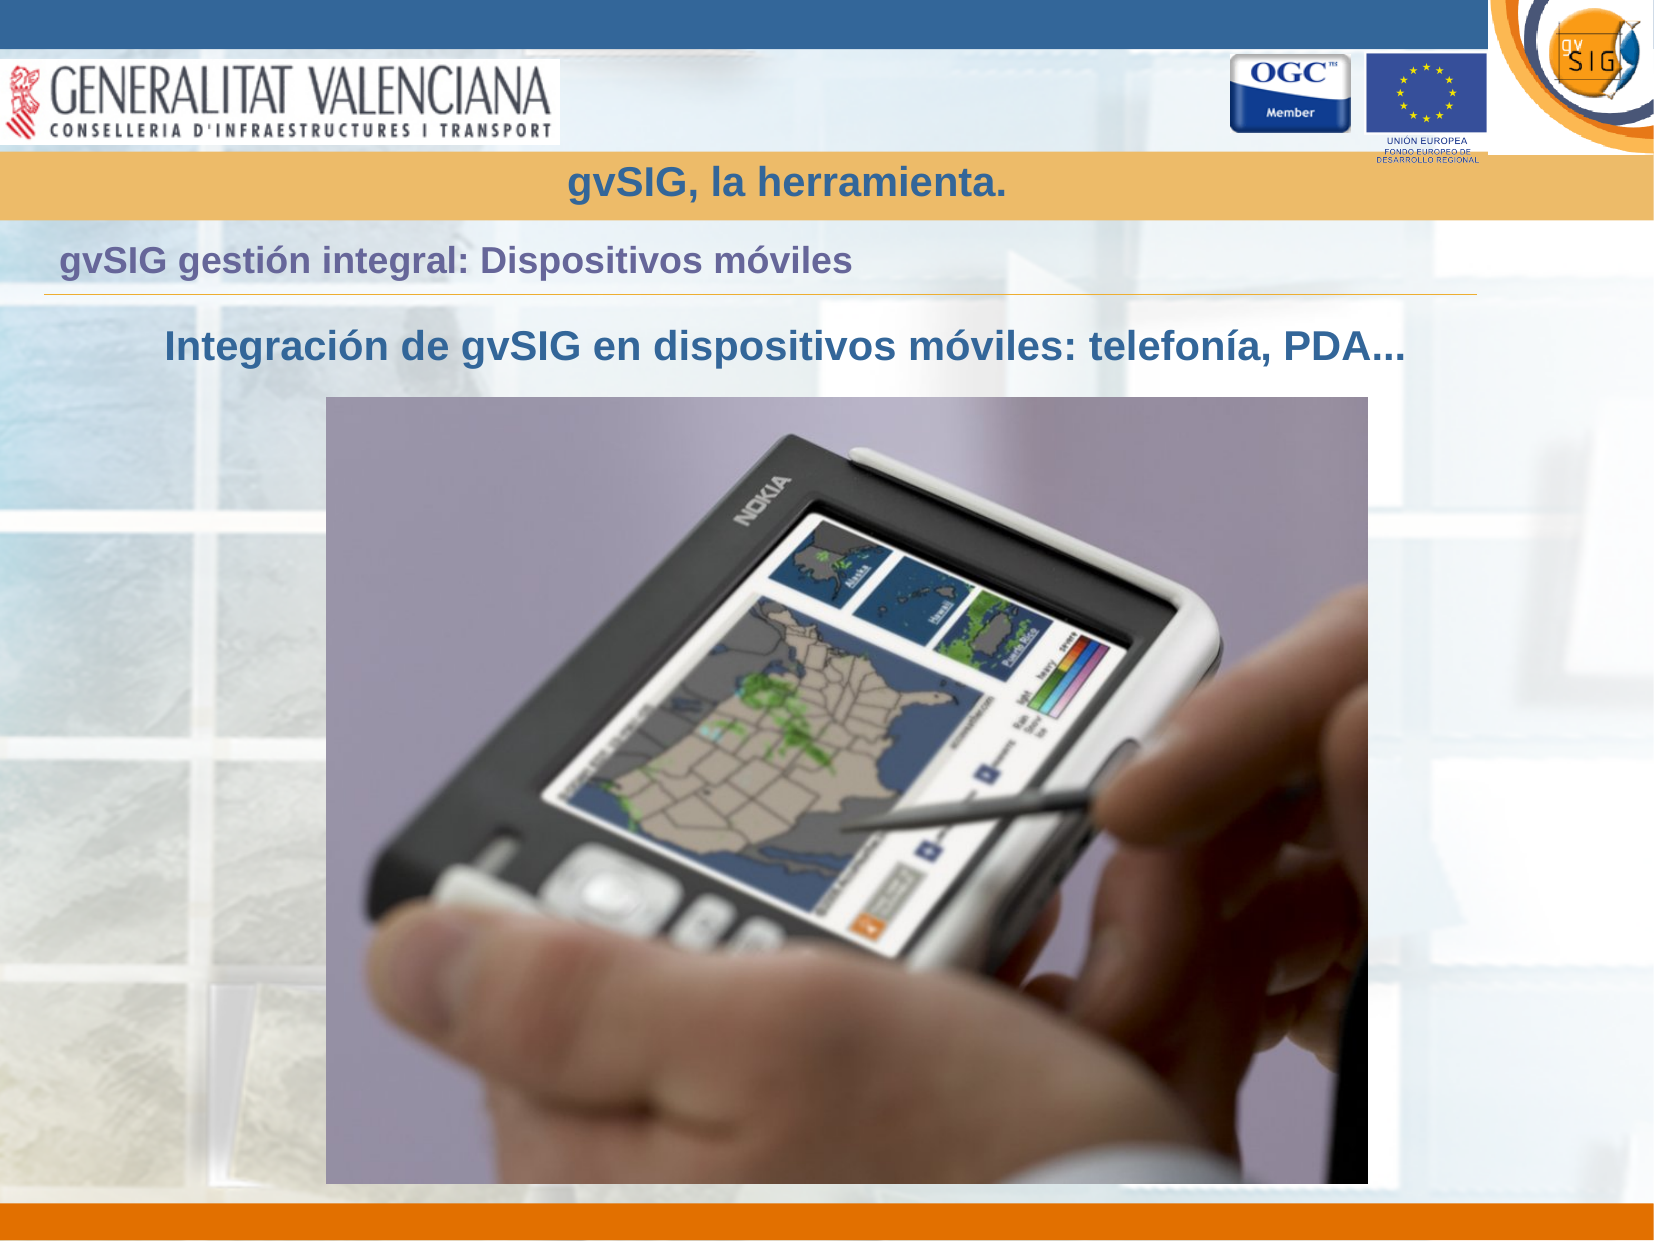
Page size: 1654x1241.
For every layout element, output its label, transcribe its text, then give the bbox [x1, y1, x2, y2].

text_box gvSIG gestión integral: Dispositivos móviles [44, 231, 1087, 303]
text_box Integración de gvSIG en dispositivos móviles: telefonía, PDA... [149, 315, 1574, 391]
picture [1364, 0, 1654, 155]
picture [1230, 54, 1351, 133]
picture [326, 397, 1368, 1184]
picture [0, 59, 560, 145]
text_box gvSIG, la herramienta. [0, 151, 1575, 228]
